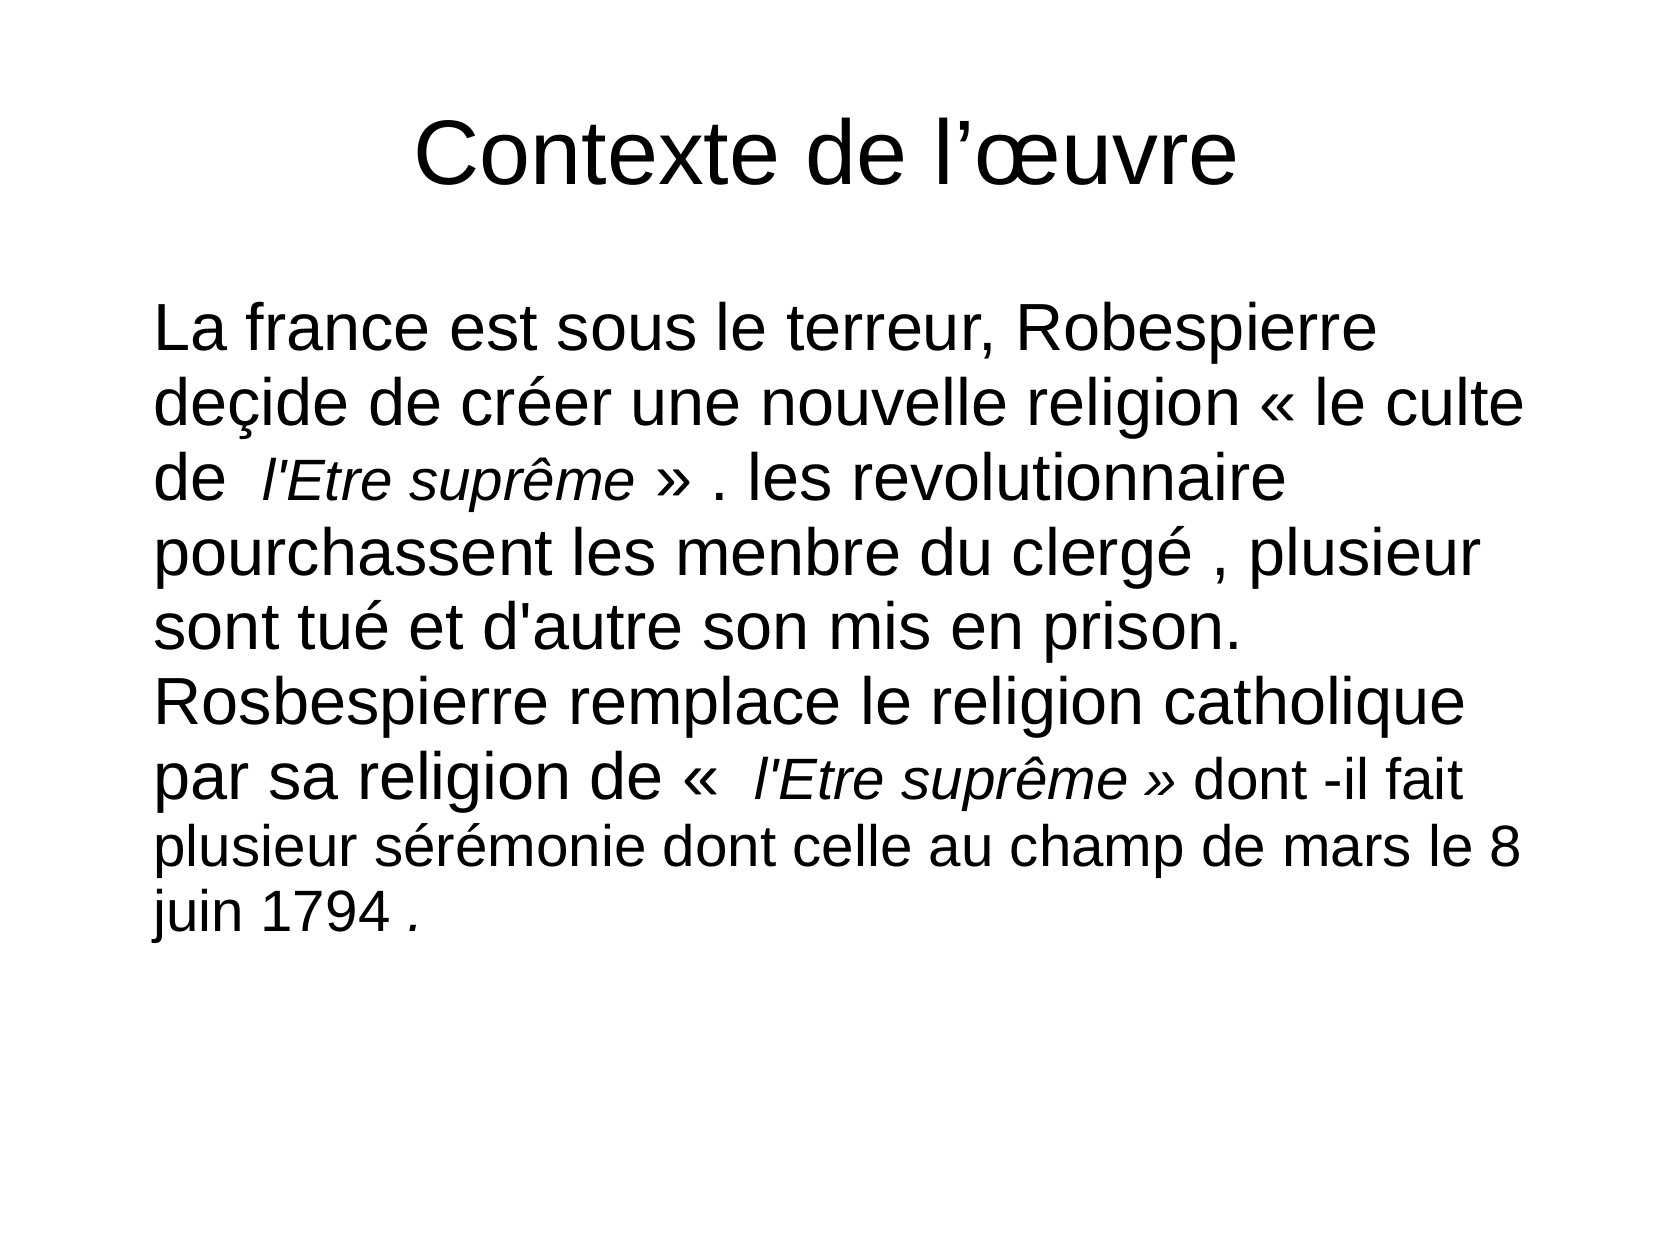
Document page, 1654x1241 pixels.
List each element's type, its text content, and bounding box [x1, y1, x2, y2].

title Contexte de l’œuvre [82, 49, 1571, 257]
list La france est sous le terreur, Robespierre deçide de créer une nouvelle religion « le culte de l'Etre suprême » . les revolutionnaire pourchassent les menbre du clergé , plusieur sont tué et d'autre son mis en prison. Rosbespierre remplace le religion catholique par sa religion de « l'Etre suprême » dont -il fait plusieur sérémonie dont celle au champ de mars le 8 juin 1794 . [82, 290, 1571, 1010]
